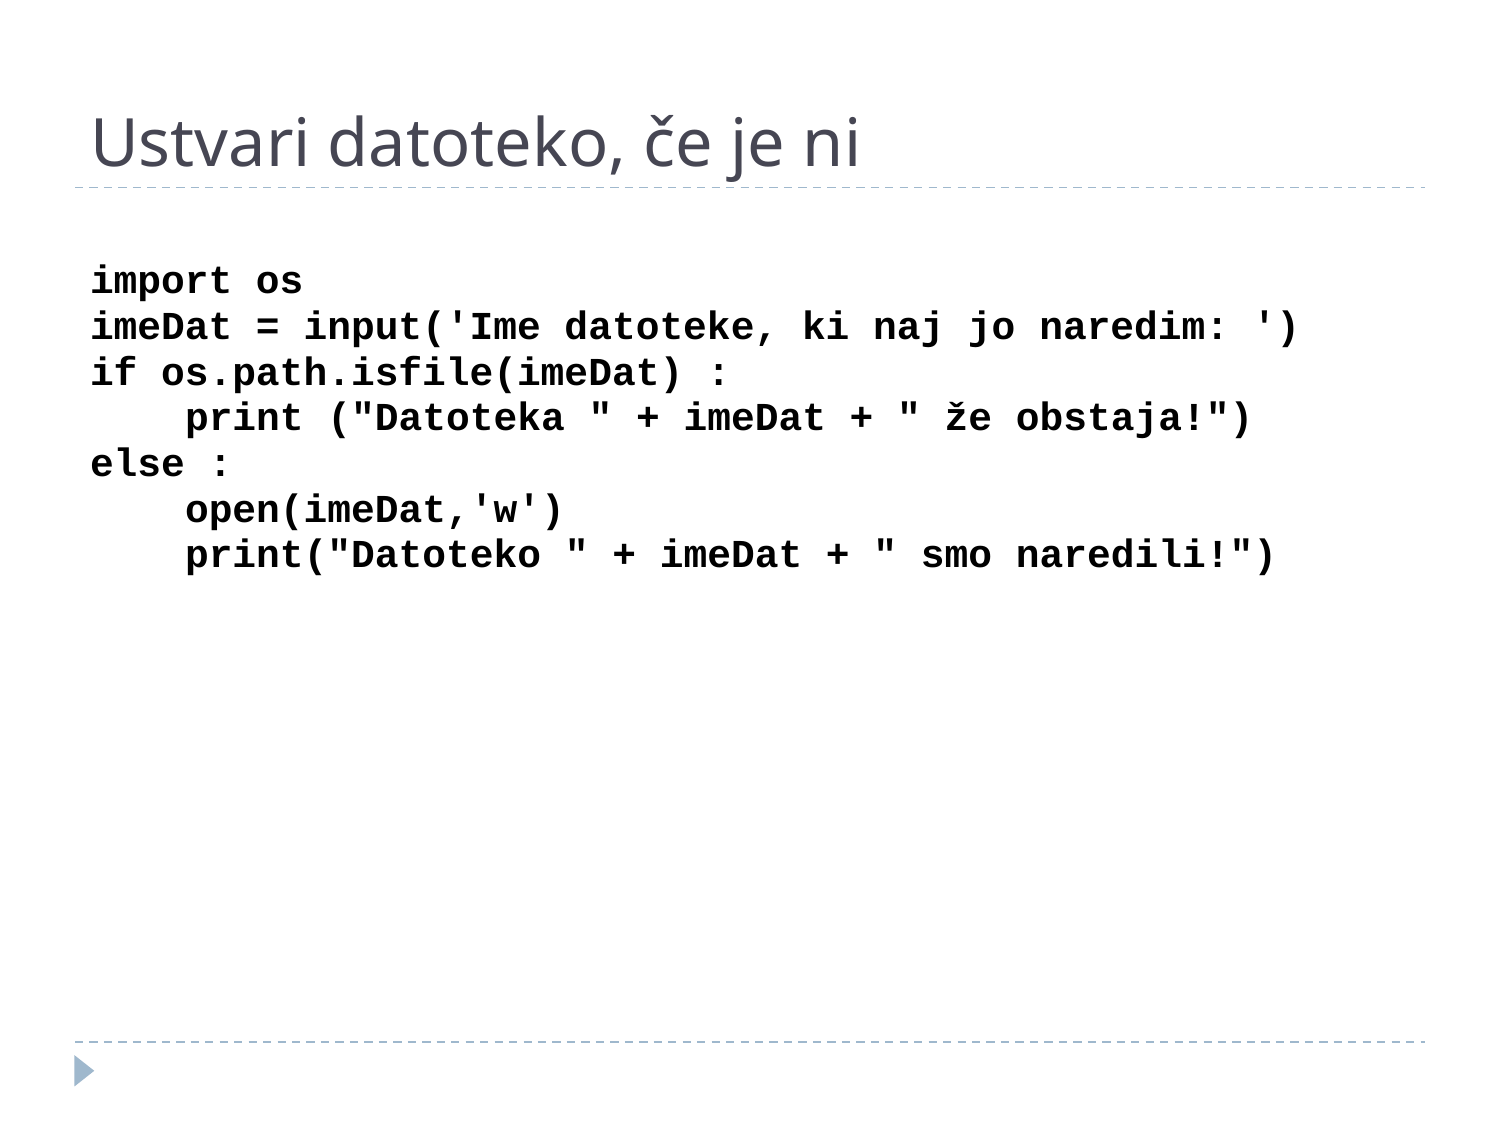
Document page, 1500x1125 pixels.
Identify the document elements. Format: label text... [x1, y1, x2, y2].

list import os imeDat = input('Ime datoteke, ki naj jo naredim: ') if os.path.isfile(imeDat) : print ("Datoteka " + imeDat + " že obstaja!") else : open(imeDat,'w') print("Datoteko " + imeDat + " smo naredili!") [75, 200, 1425, 1010]
title Ustvari datoteko, če je ni [75, 24, 1425, 188]
